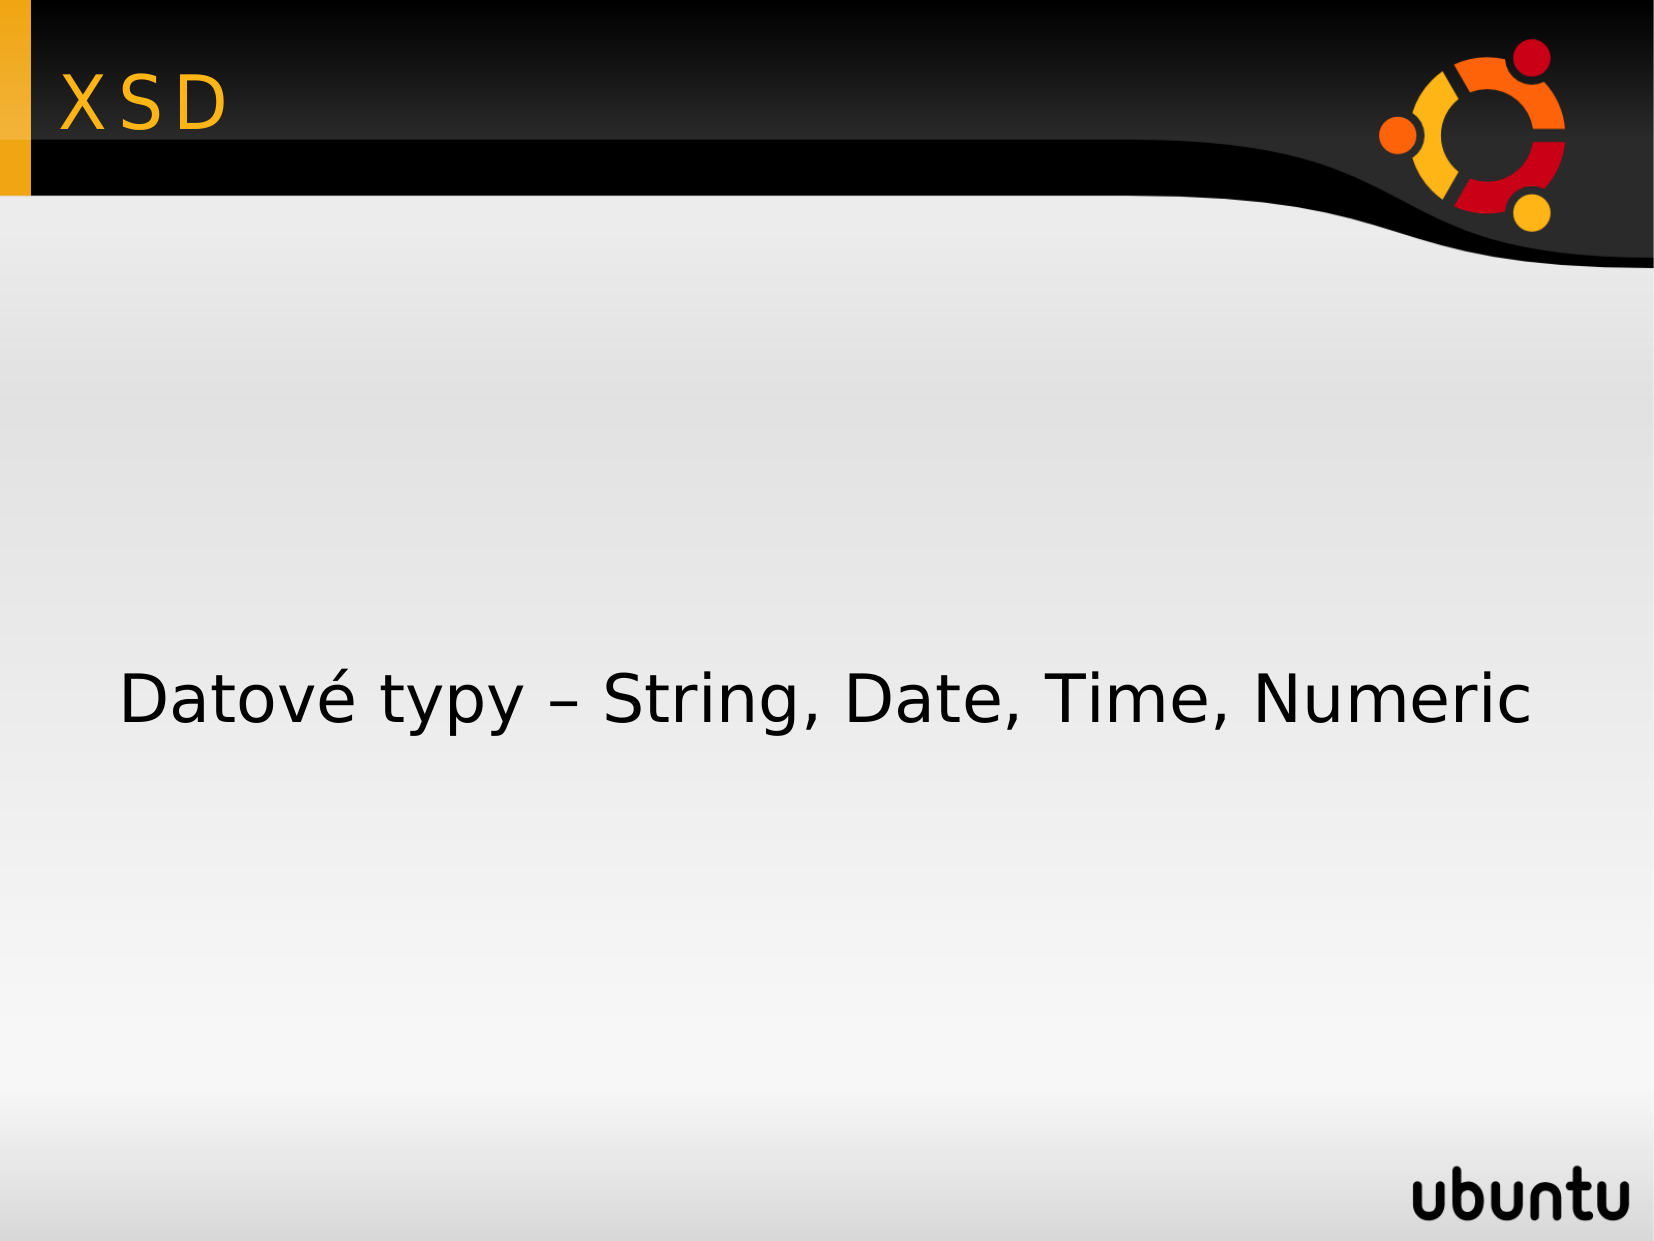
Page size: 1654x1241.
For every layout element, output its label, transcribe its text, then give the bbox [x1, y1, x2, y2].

title XSD [59, 29, 1270, 178]
subtitle Datové typy – String, Date, Time, Numeric [82, 290, 1571, 1109]
picture [0, 0, 1654, 1241]
